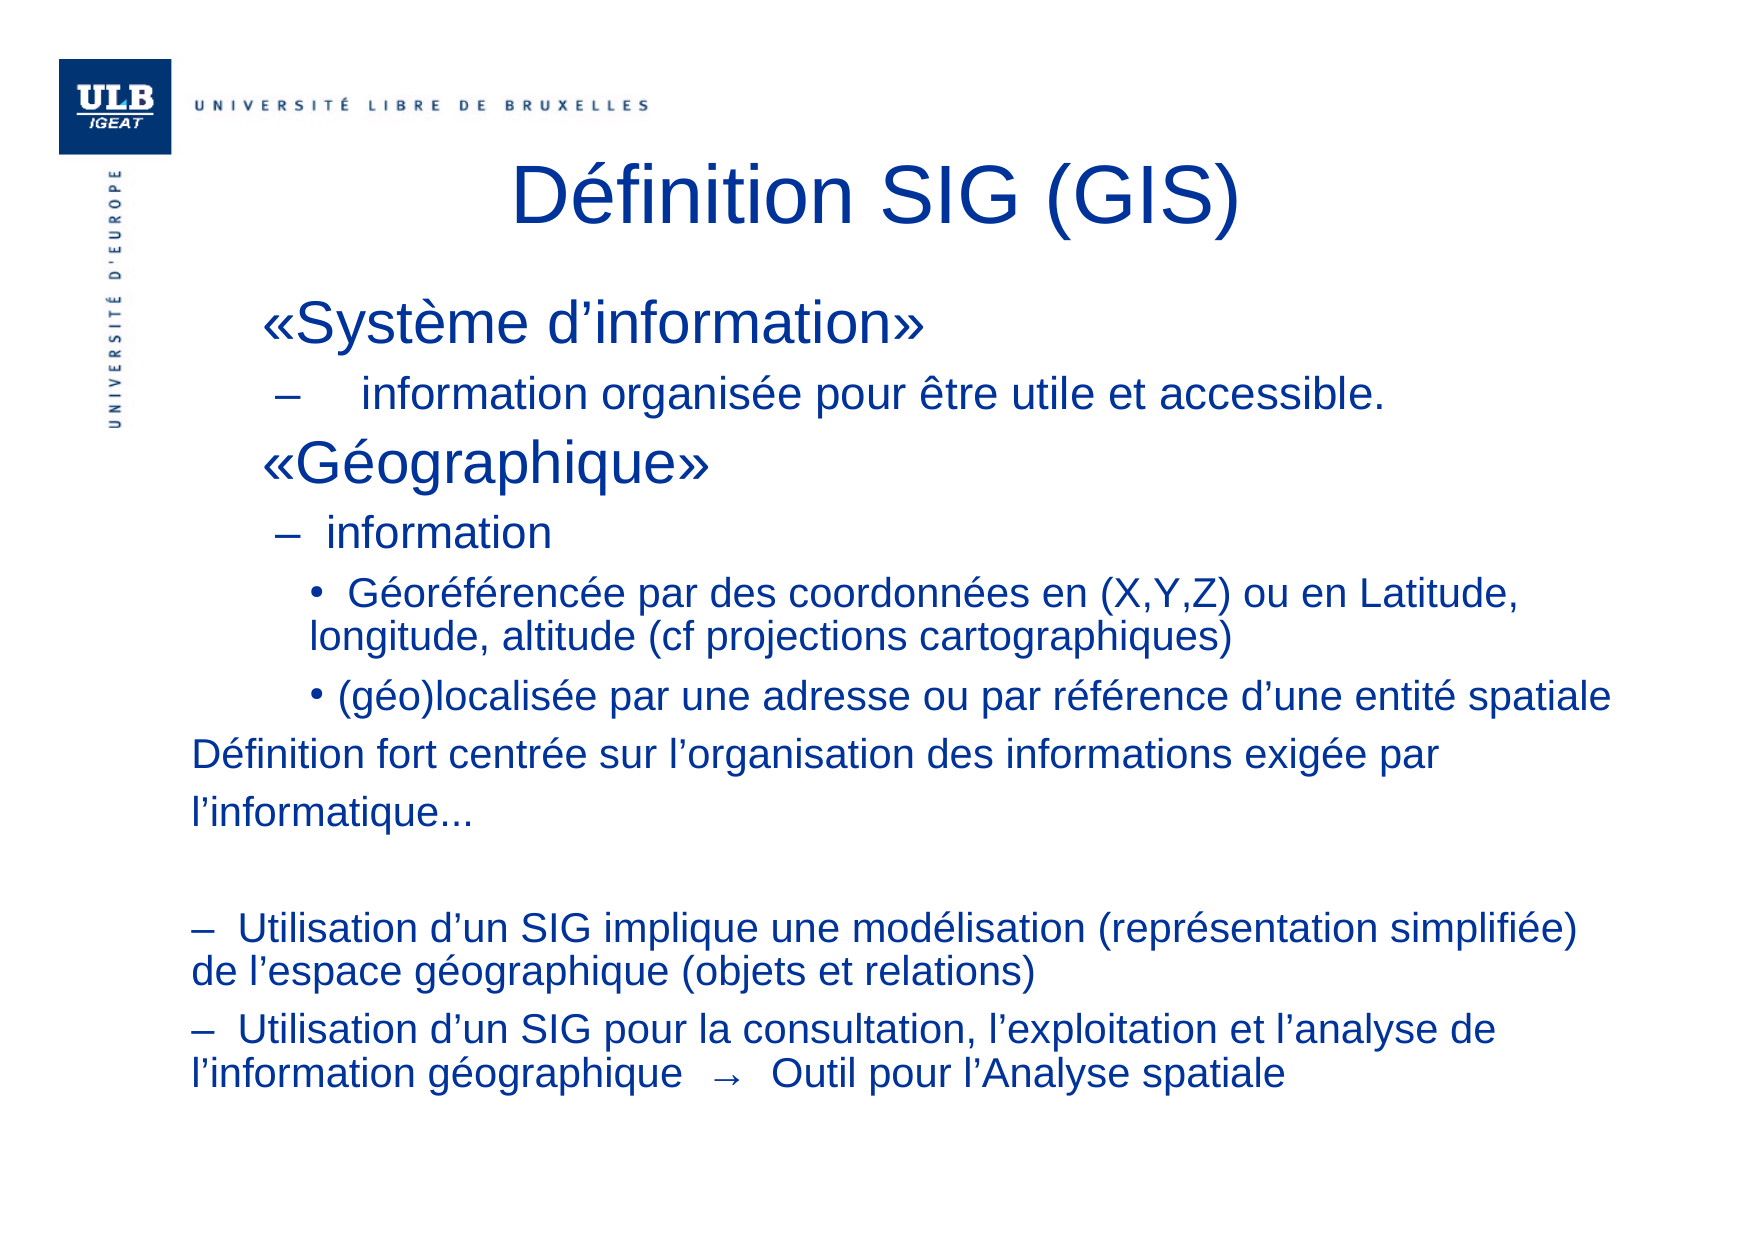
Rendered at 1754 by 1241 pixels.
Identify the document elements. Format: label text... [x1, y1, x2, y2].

title Définition SIG (GIS) [140, 79, 1613, 294]
list «Système d’information» – information organisée pour être utile et accessible. «Géographique» – information Géoréférencée par des coordonnées en (X,Y,Z) ou en Latitude, longitude, altitude (cf projections cartographiques) (géo)localisée par une adresse ou par référence d’une entité spatiale Définition fort centrée sur l’organisation des informations exigée par l’informatique... – Utilisation d’un SIG implique une modélisation (représentation simplifiée) de l’espace géographique (objets et relations) – Utilisation d’un SIG pour la consultation, l’exploitation et l’analyse de l’information géographique → Outil pour l’Analyse spatiale [140, 294, 1613, 1241]
picture [59, 59, 1695, 1182]
